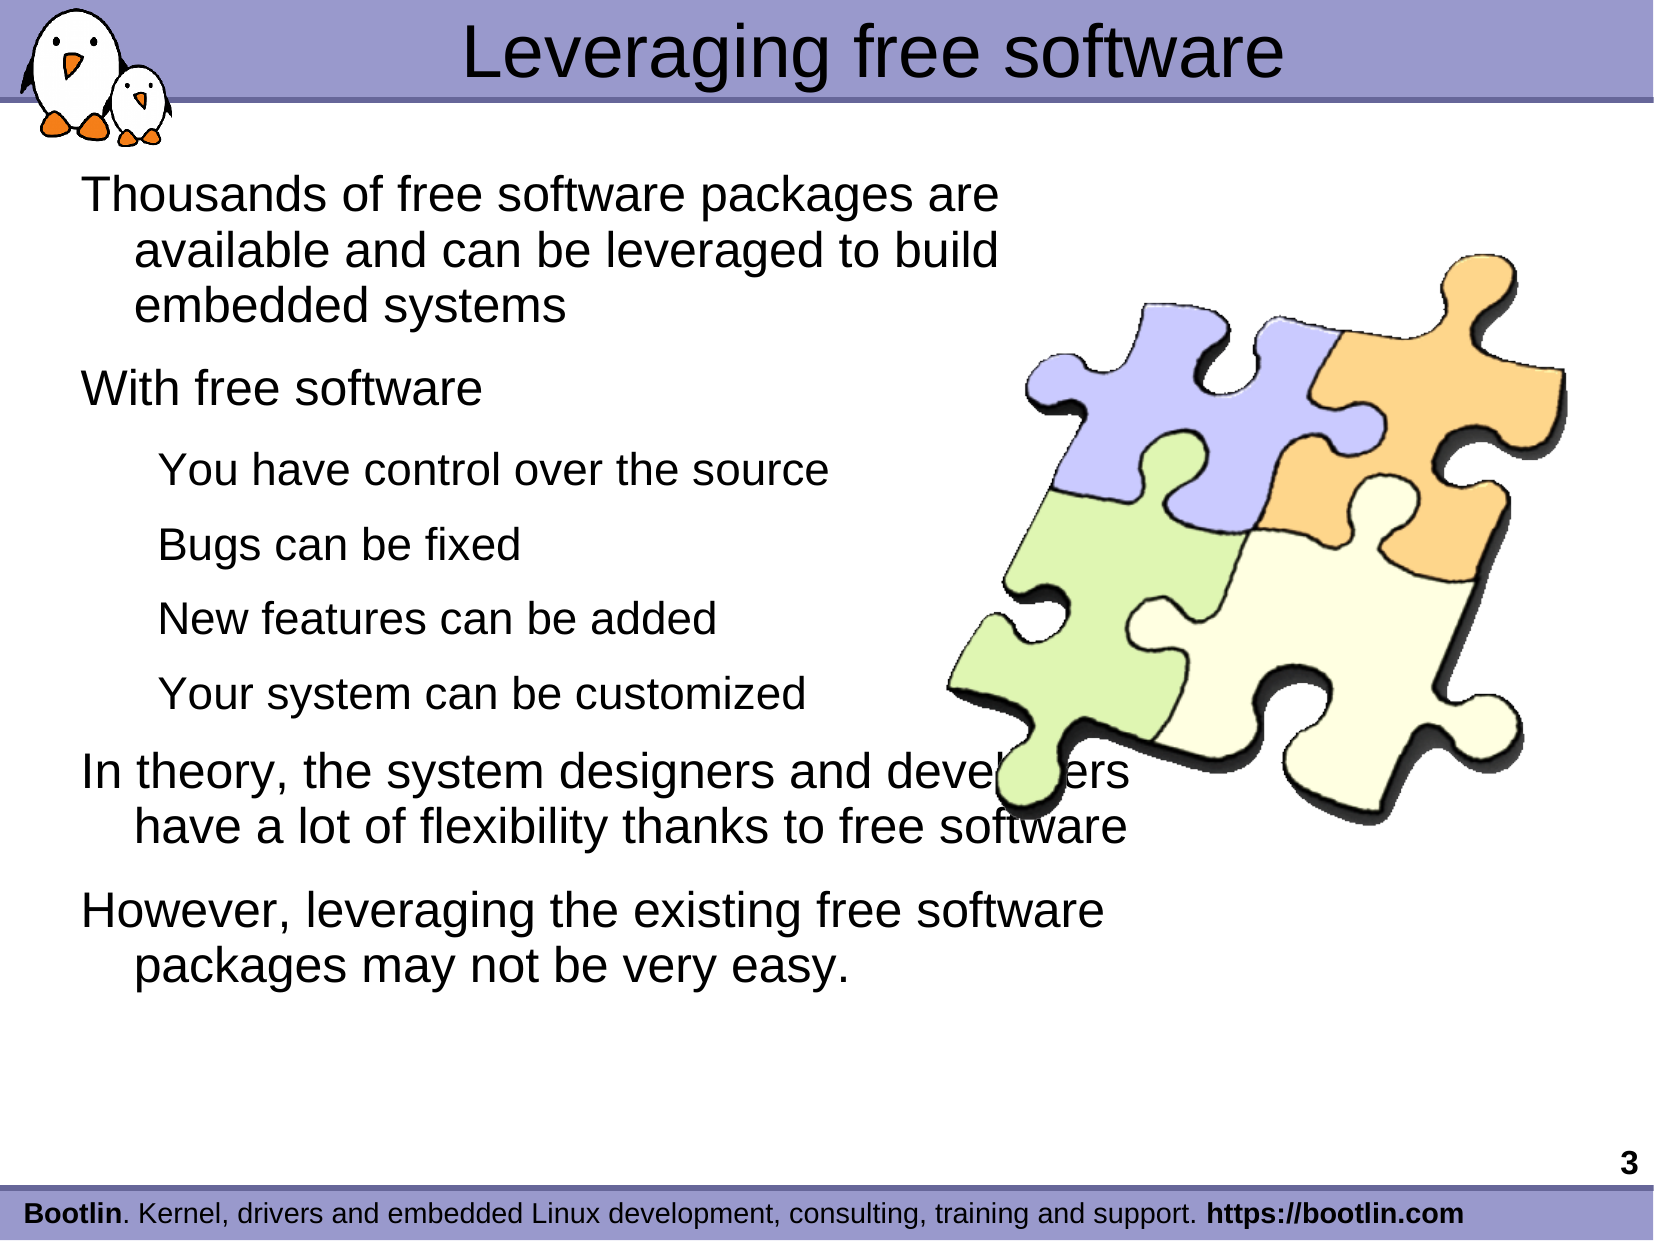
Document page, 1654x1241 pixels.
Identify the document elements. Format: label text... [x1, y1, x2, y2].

title Leveraging free software [197, 5, 1551, 97]
list Thousands of free software packages are available and can be leveraged to build embedded systems With free software You have control over the source Bugs can be fixed New features can be added Your system can be customized In theory, the system designers and developers have a lot of flexibility thanks to free software However, leveraging the existing free software packages may not be very easy. [62, 166, 1154, 1129]
picture [933, 242, 1580, 844]
picture [20, 8, 172, 147]
